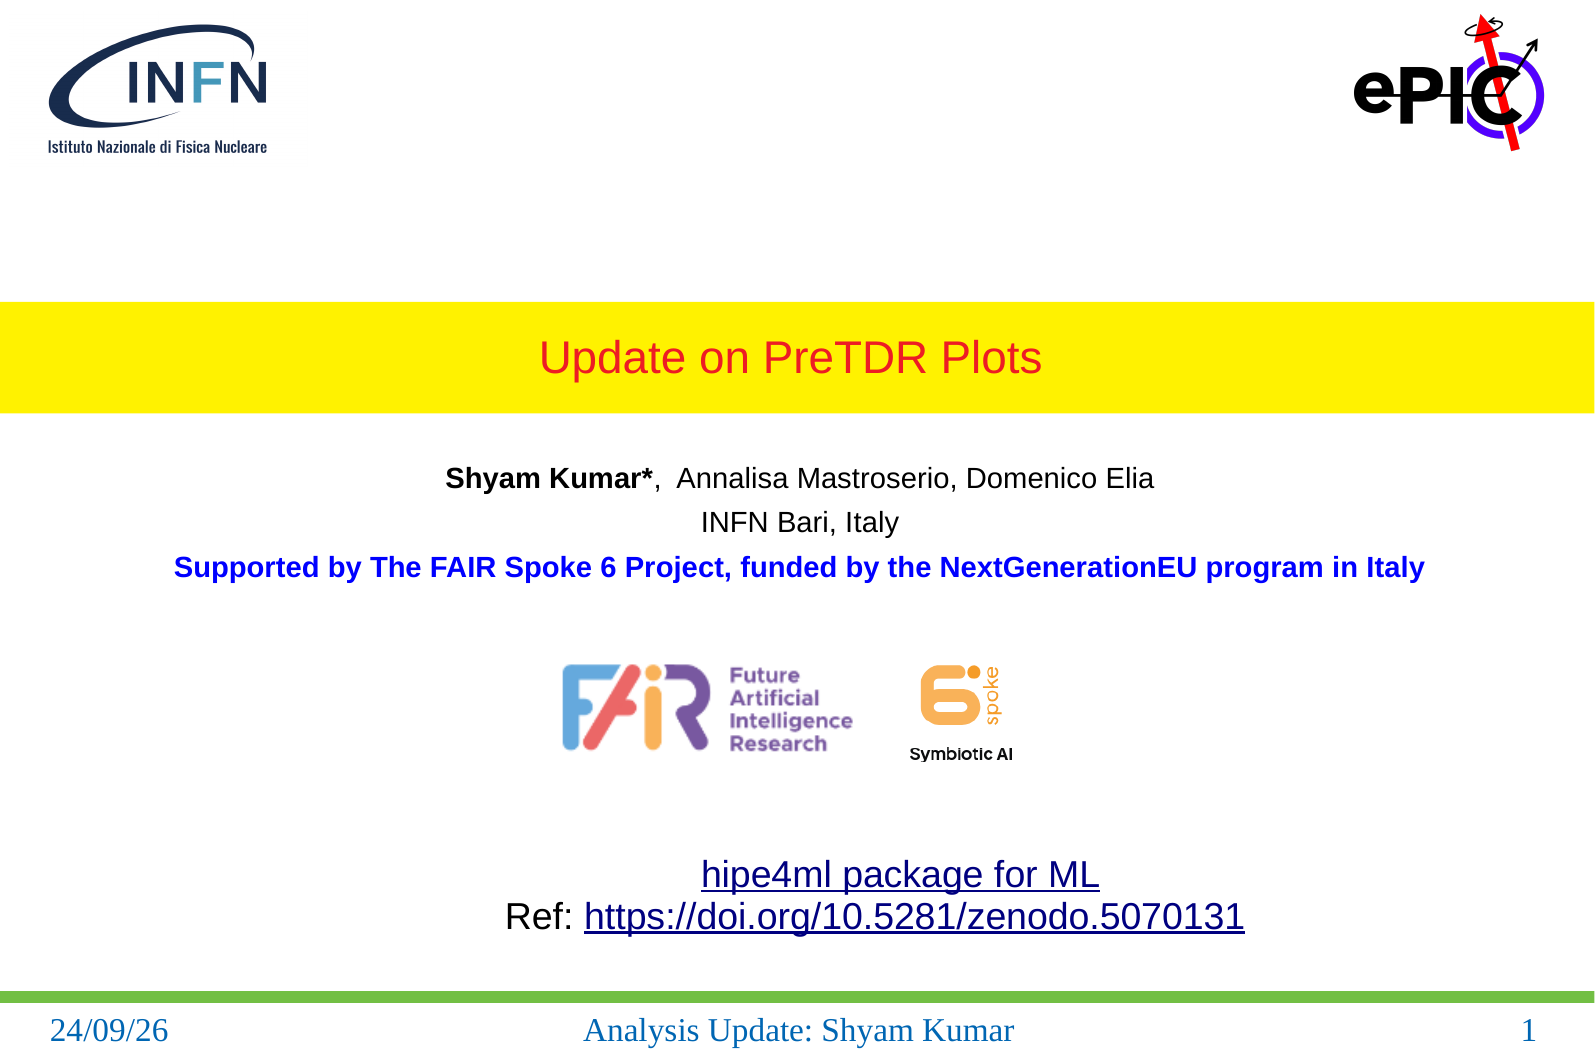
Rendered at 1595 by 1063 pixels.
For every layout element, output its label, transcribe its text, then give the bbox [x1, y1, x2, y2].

title Update on PreTDR Plots [0, 301, 1595, 414]
picture [9, 11, 308, 167]
picture [538, 649, 1056, 764]
picture [1350, 11, 1548, 154]
text_box hipe4ml package for ML Ref: https://doi.org/10.5281/zenodo.5070131 [490, 846, 1312, 987]
text_box Shyam Kumar*, Annalisa Mastroserio, Domenico Elia INFN Bari, Italy Supported by The FAIR Spoke 6 Project, funded by the NextGenerationEU program in Italy [5, 454, 1595, 685]
